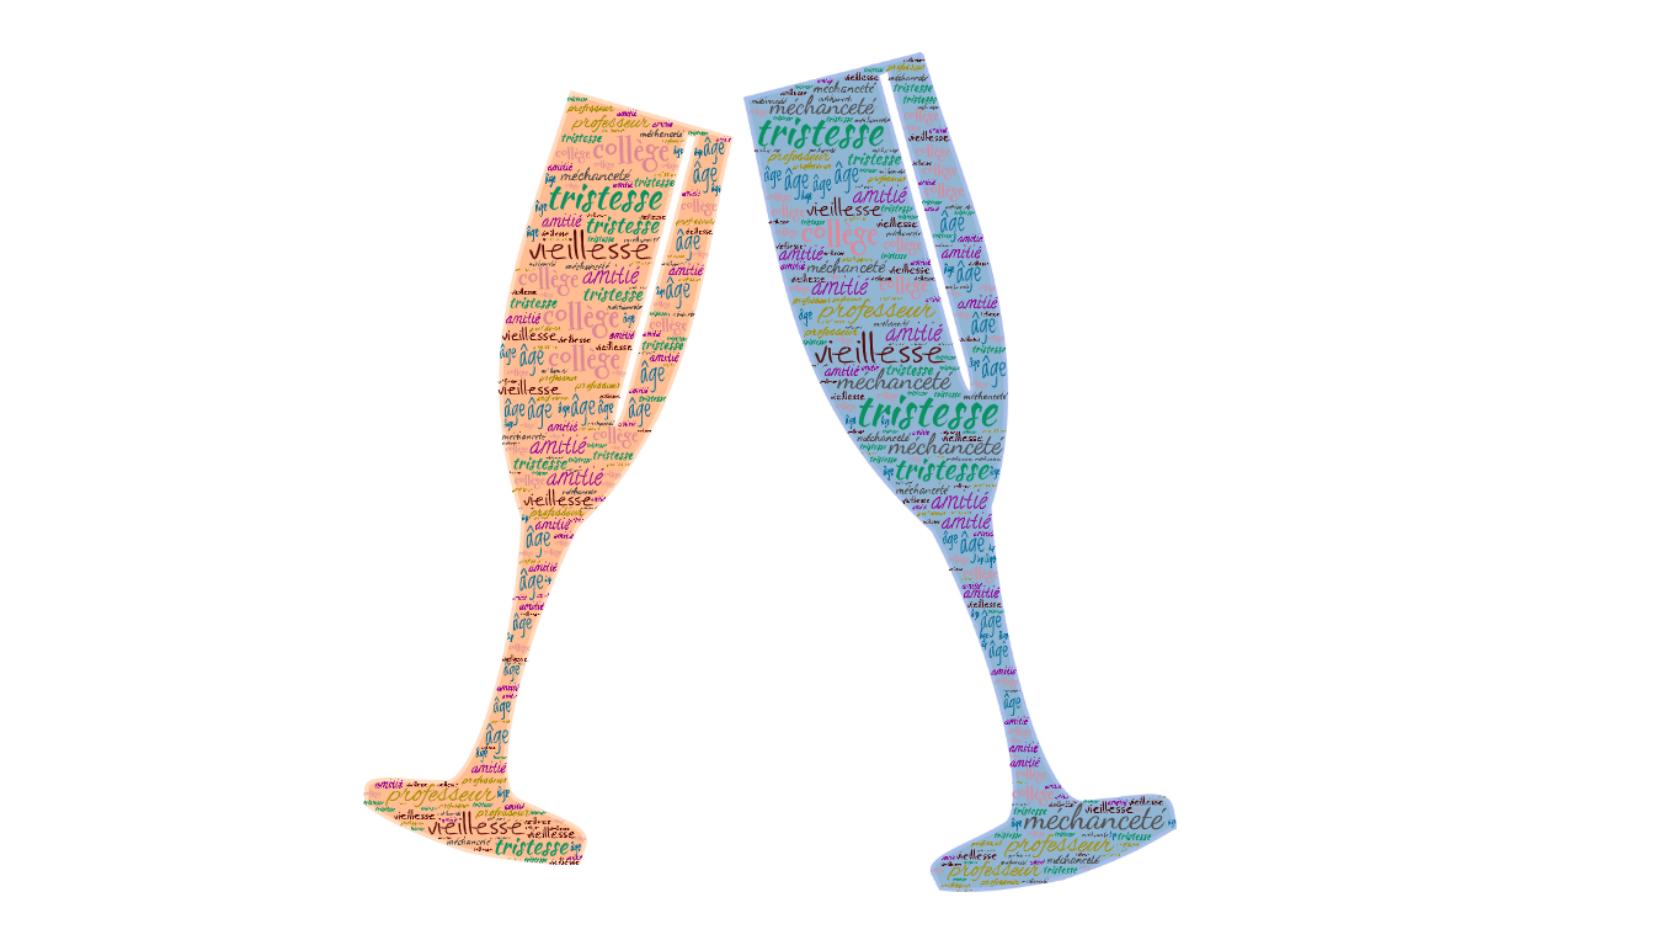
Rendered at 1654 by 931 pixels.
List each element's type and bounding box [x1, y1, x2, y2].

picture [354, 37, 1182, 898]
